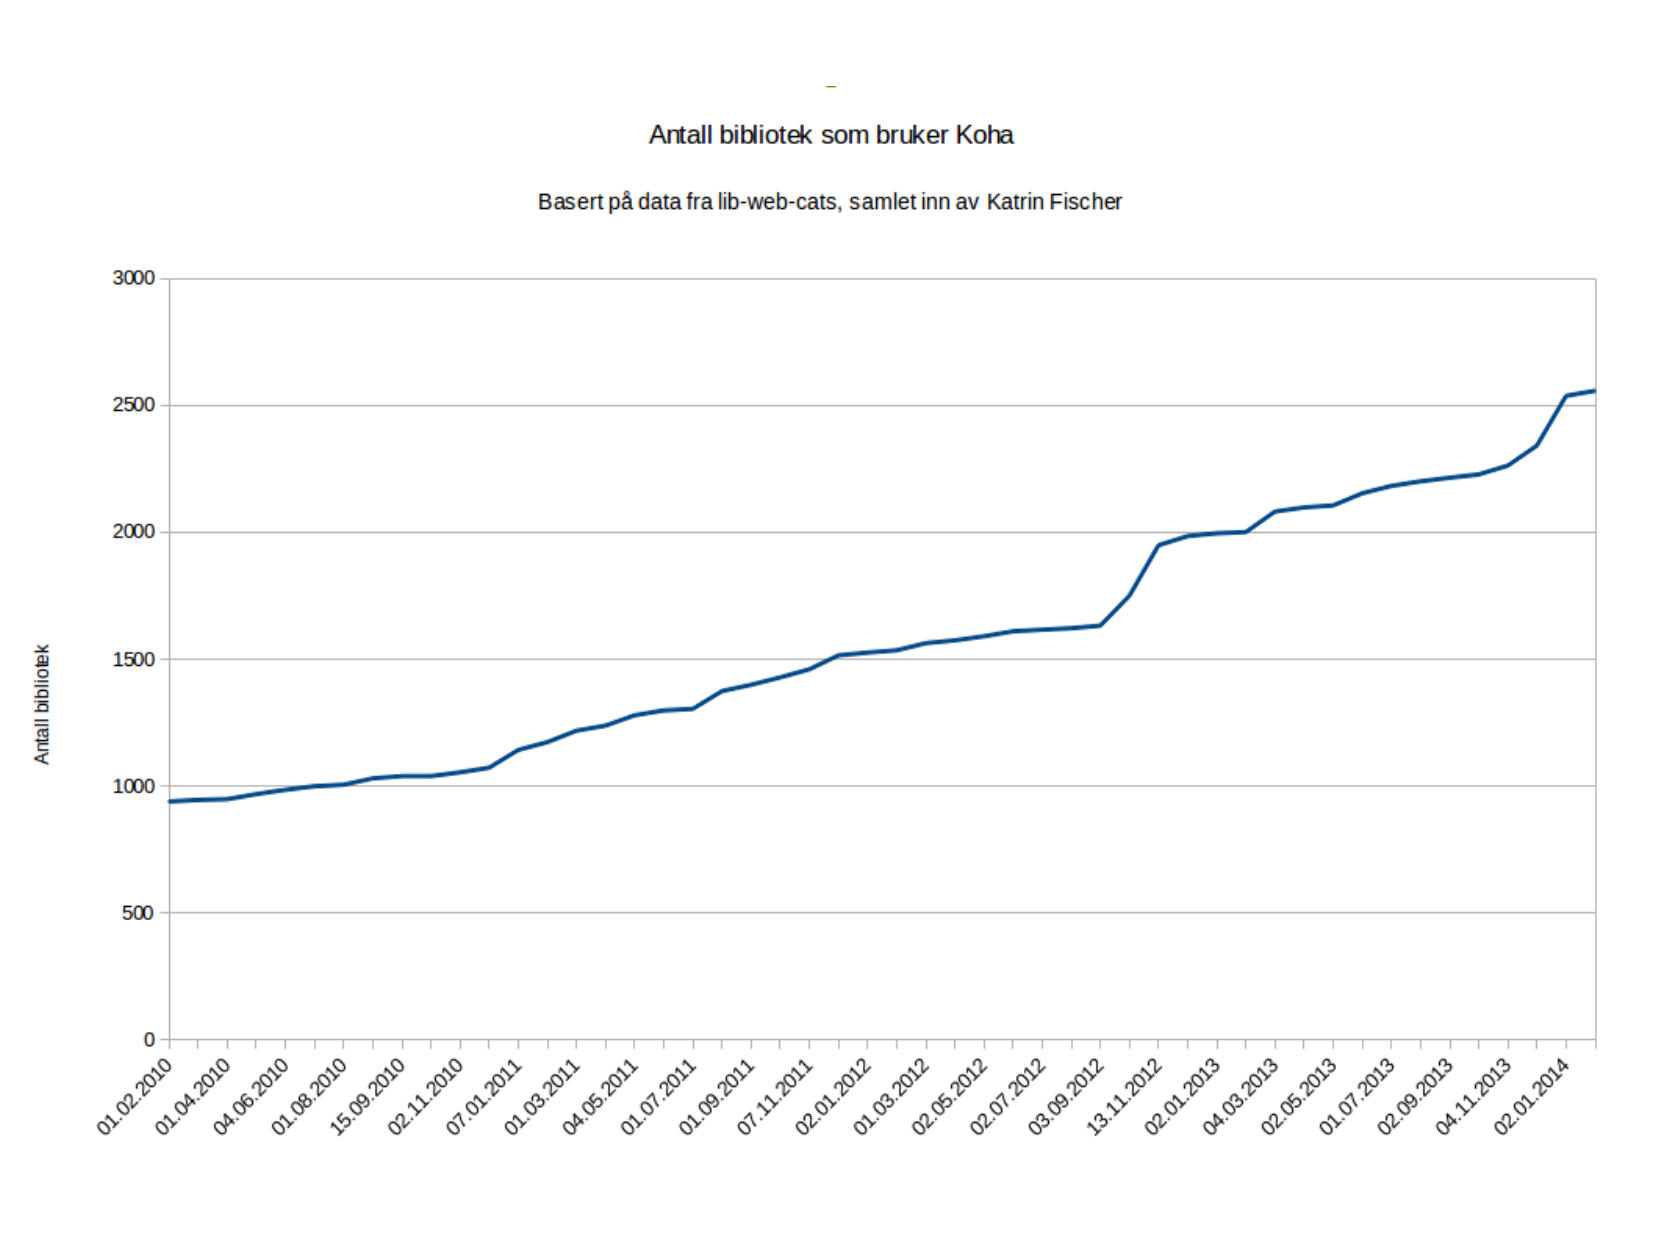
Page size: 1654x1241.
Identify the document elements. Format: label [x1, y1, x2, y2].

picture [8, 86, 1654, 1161]
